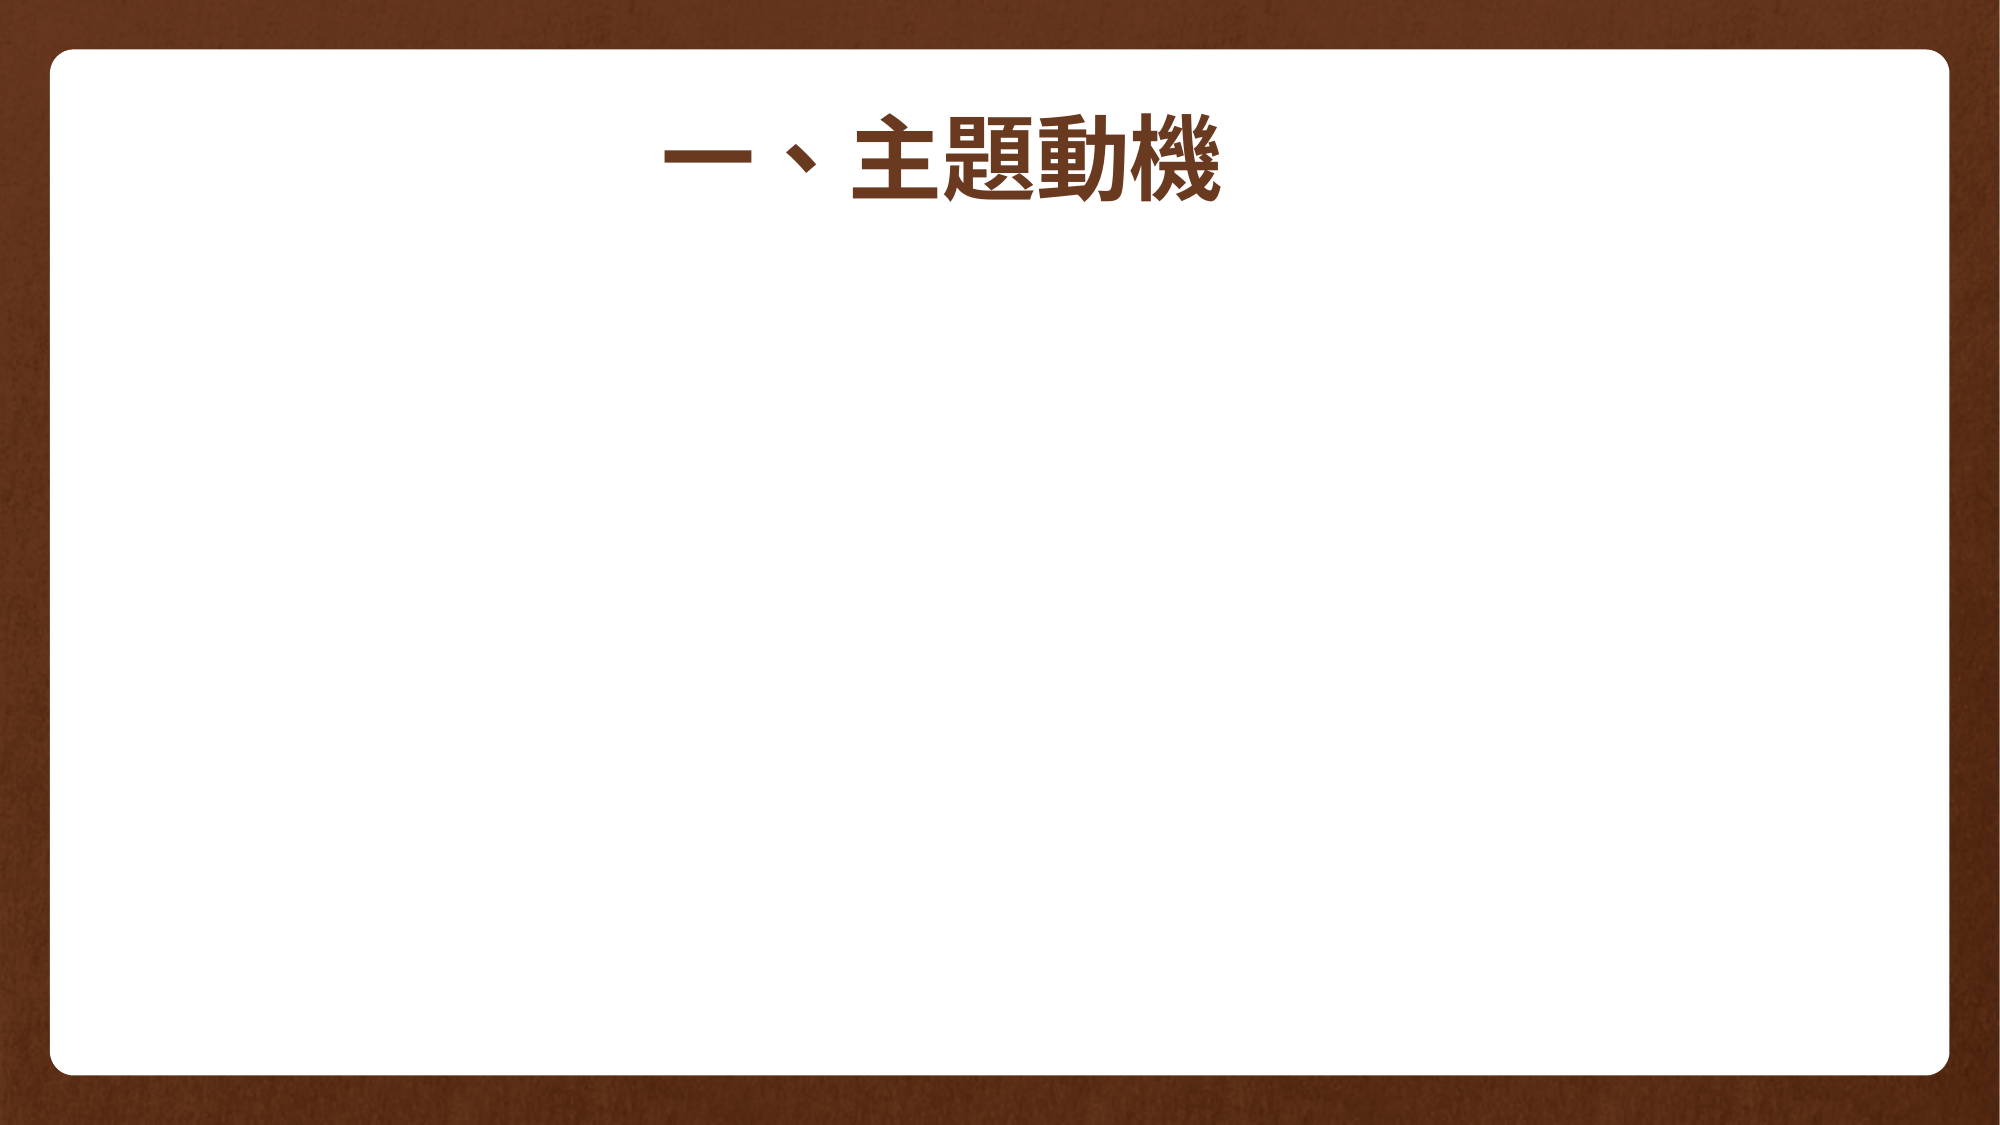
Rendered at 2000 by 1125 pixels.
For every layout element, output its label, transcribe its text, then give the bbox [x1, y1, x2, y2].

title 一、主題動機 [142, 90, 1743, 220]
picture [0, 0, 2000, 1125]
